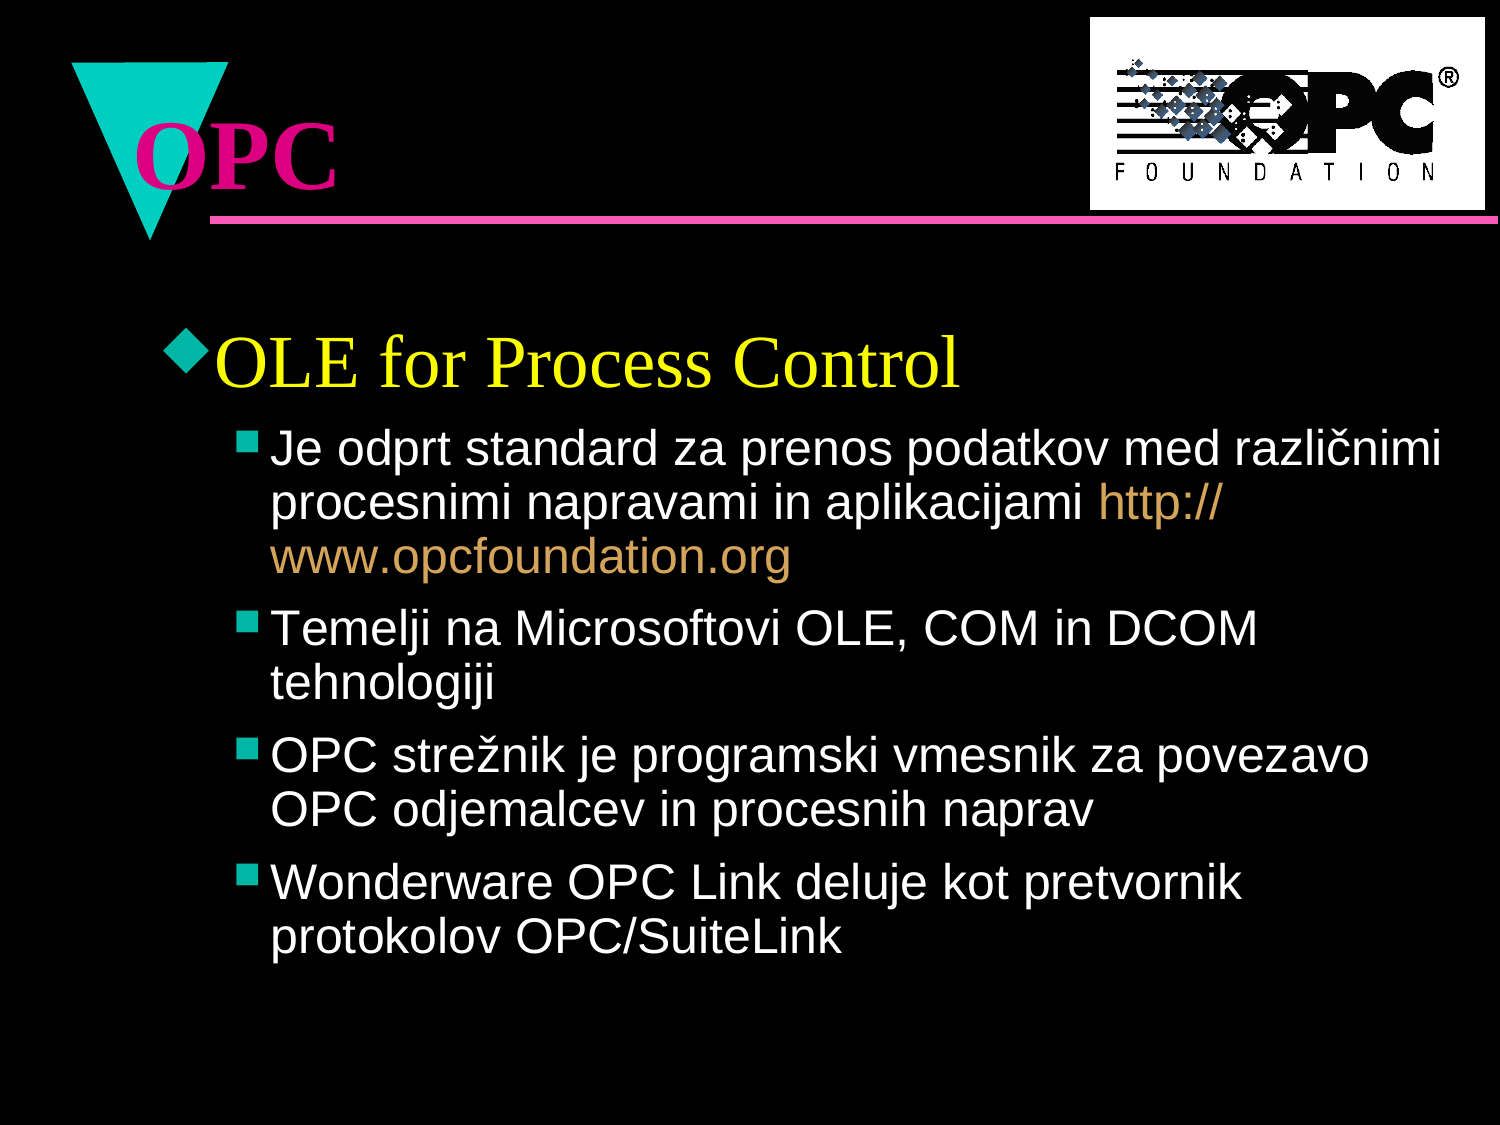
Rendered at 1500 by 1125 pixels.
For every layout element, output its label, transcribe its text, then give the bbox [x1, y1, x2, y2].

list OLE for Process Control Je odprt standard za prenos podatkov med različnimi procesnimi napravami in aplikacijami http://www.opcfoundation.org Temelji na Microsoftovi OLE, COM in DCOM tehnologiji OPC strežnik je programski vmesnik za povezavo OPC odjemalcev in procesnih naprav Wonderware OPC Link deluje kot pretvornik protokolov OPC/SuiteLink [143, 314, 1476, 1125]
text_box [1092, 18, 1483, 63]
title OPC [117, 63, 1500, 251]
picture [1116, 54, 1459, 181]
